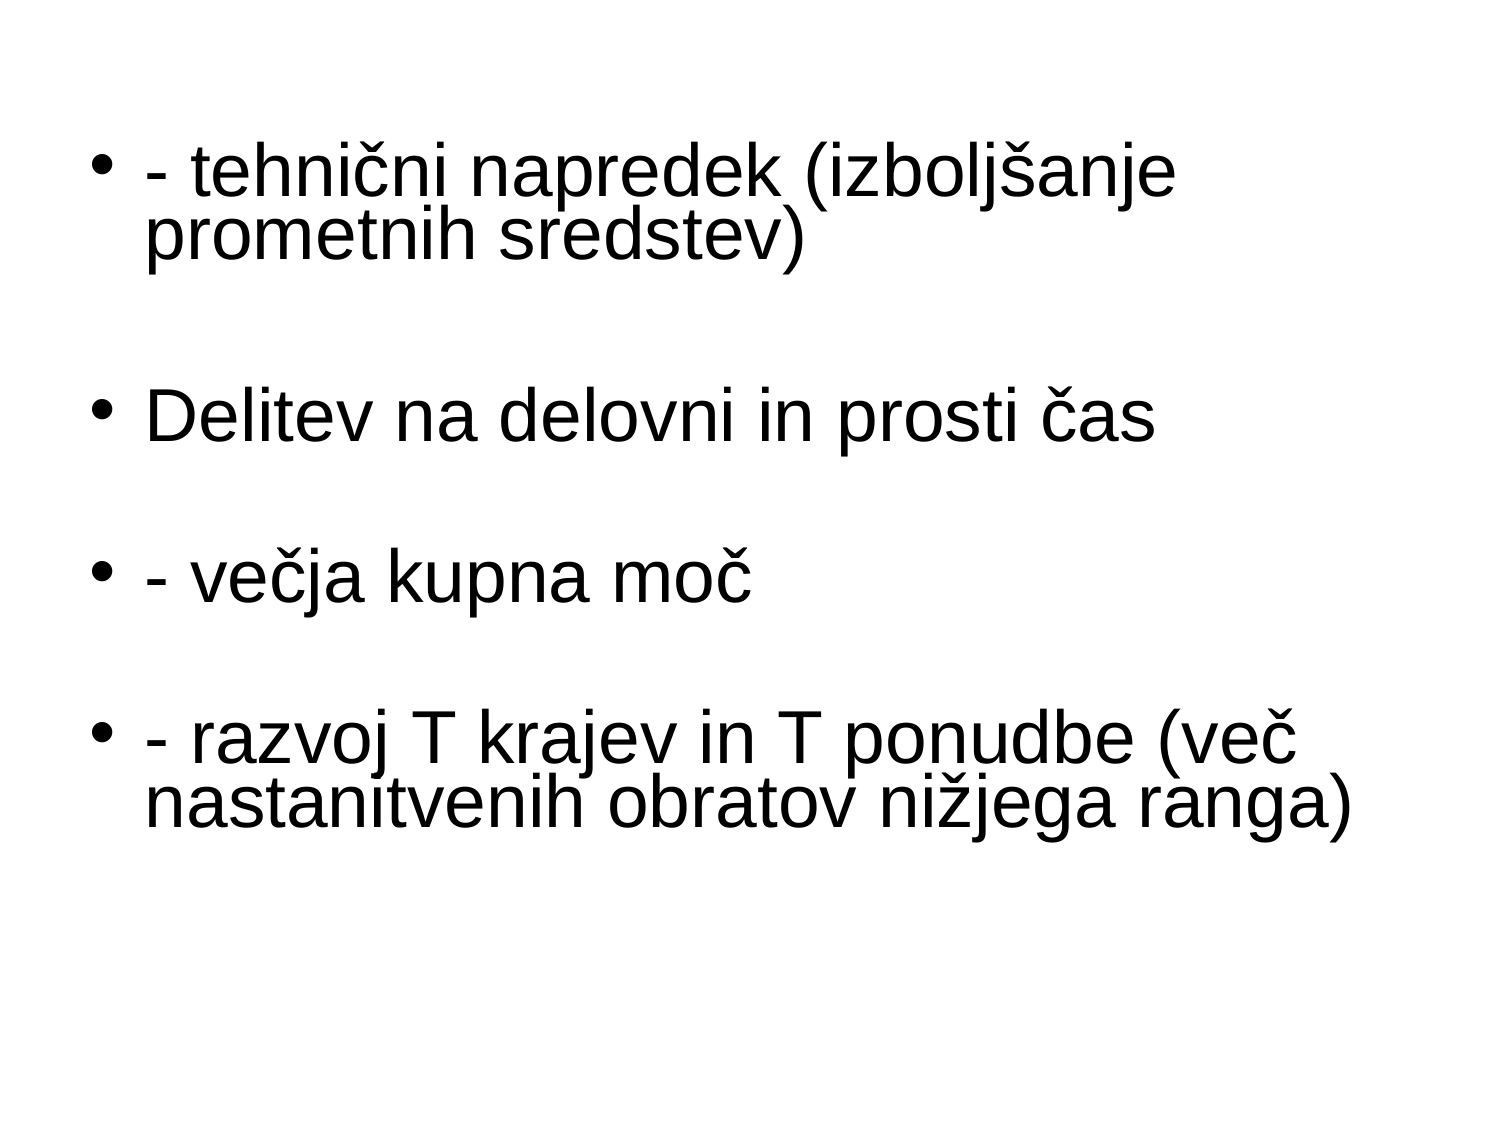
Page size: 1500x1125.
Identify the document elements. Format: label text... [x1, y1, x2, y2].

list - tehnični napredek (izboljšanje prometnih sredstev)‏ Delitev na delovni in prosti čas - večja kupna moč - razvoj T krajev in T ponudbe (več nastanitvenih obratov nižjega ranga)‏ [75, 137, 1424, 1005]
